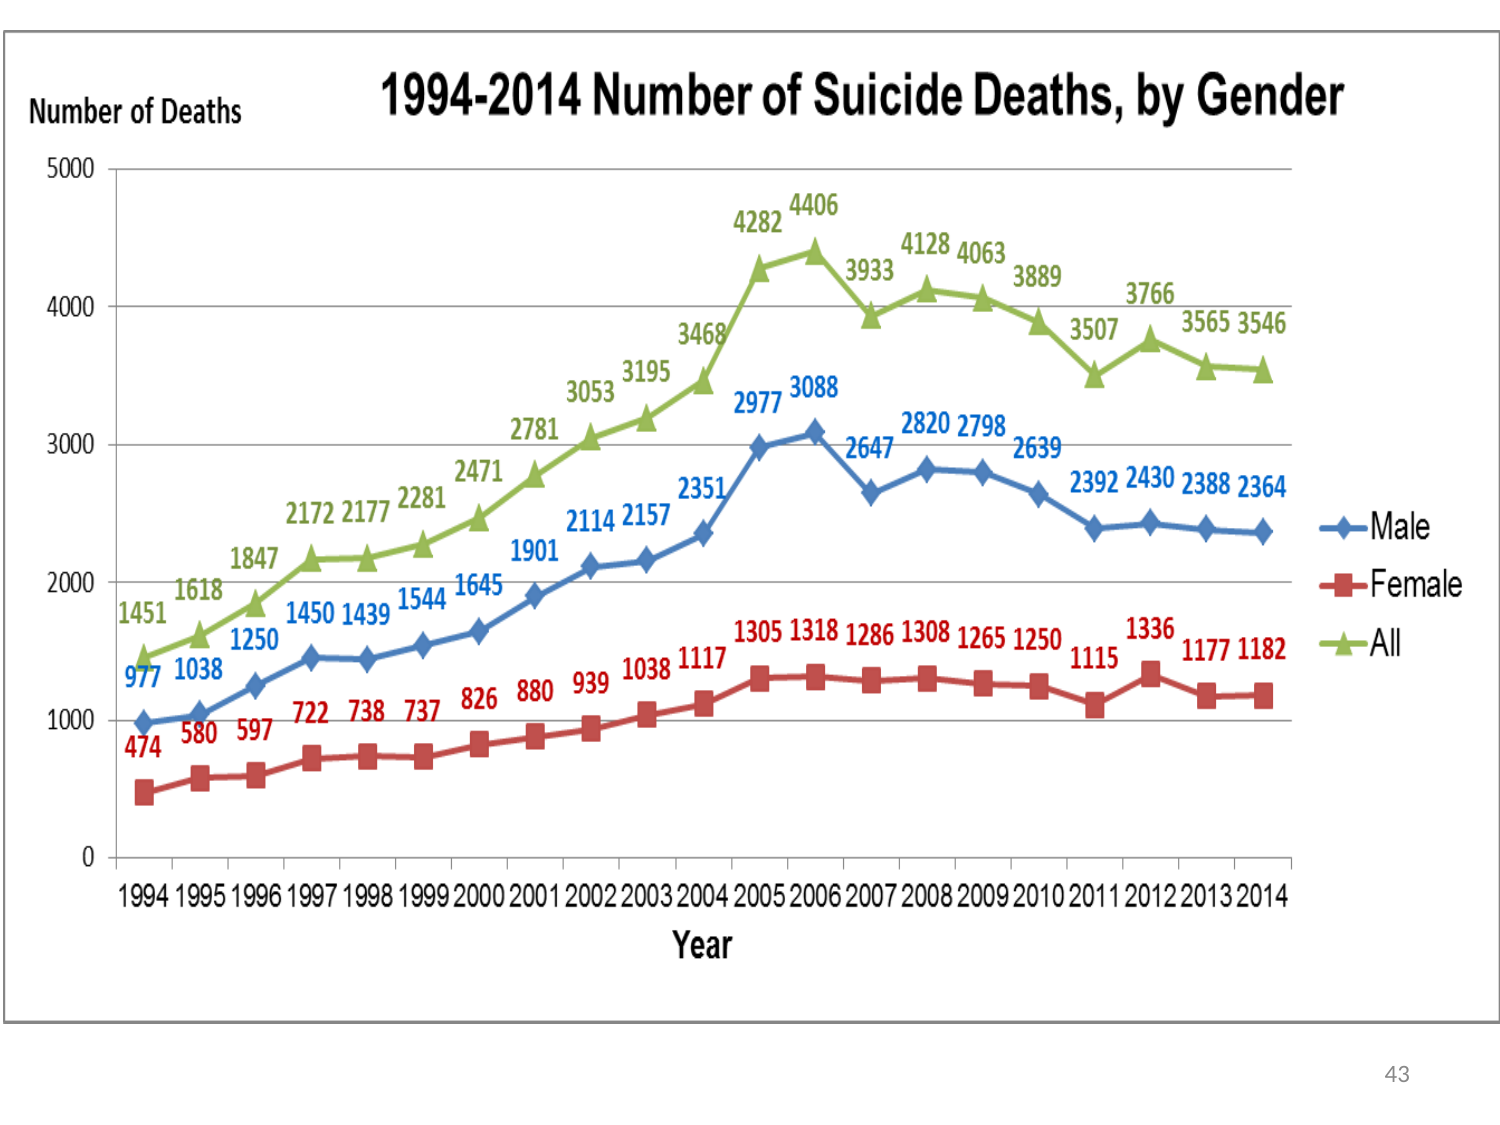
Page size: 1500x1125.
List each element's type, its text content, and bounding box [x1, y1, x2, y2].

picture [3, 30, 1500, 1024]
text_box <編號> [1074, 1042, 1426, 1103]
